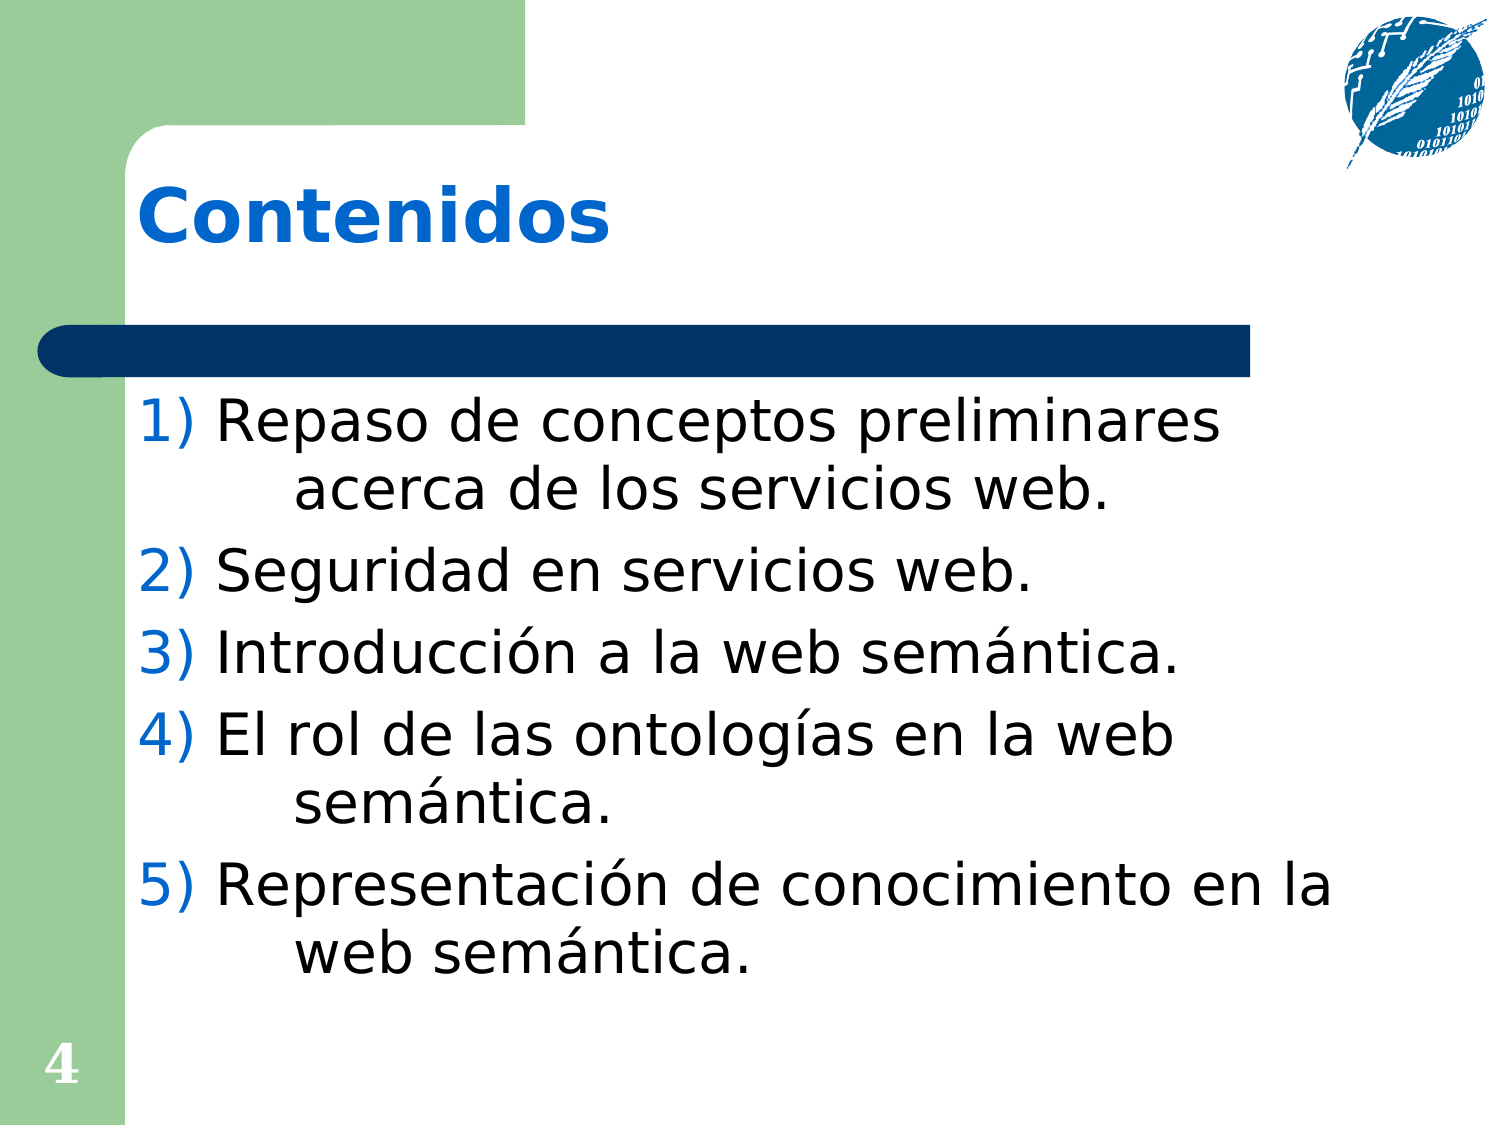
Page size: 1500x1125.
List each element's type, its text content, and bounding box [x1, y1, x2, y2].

picture [1427, 138, 1431, 148]
title Contenidos [136, 136, 1414, 301]
picture [1341, 15, 1487, 172]
picture [1433, 139, 1440, 147]
picture [1436, 127, 1450, 136]
list Repaso de conceptos preliminares acerca de los servicios web. Seguridad en servicios web. Introducción a la web semántica. El rol de las ontologías en la web semántica. Representación de conocimiento en la web semántica. [137, 387, 1400, 1045]
picture [1416, 140, 1425, 149]
